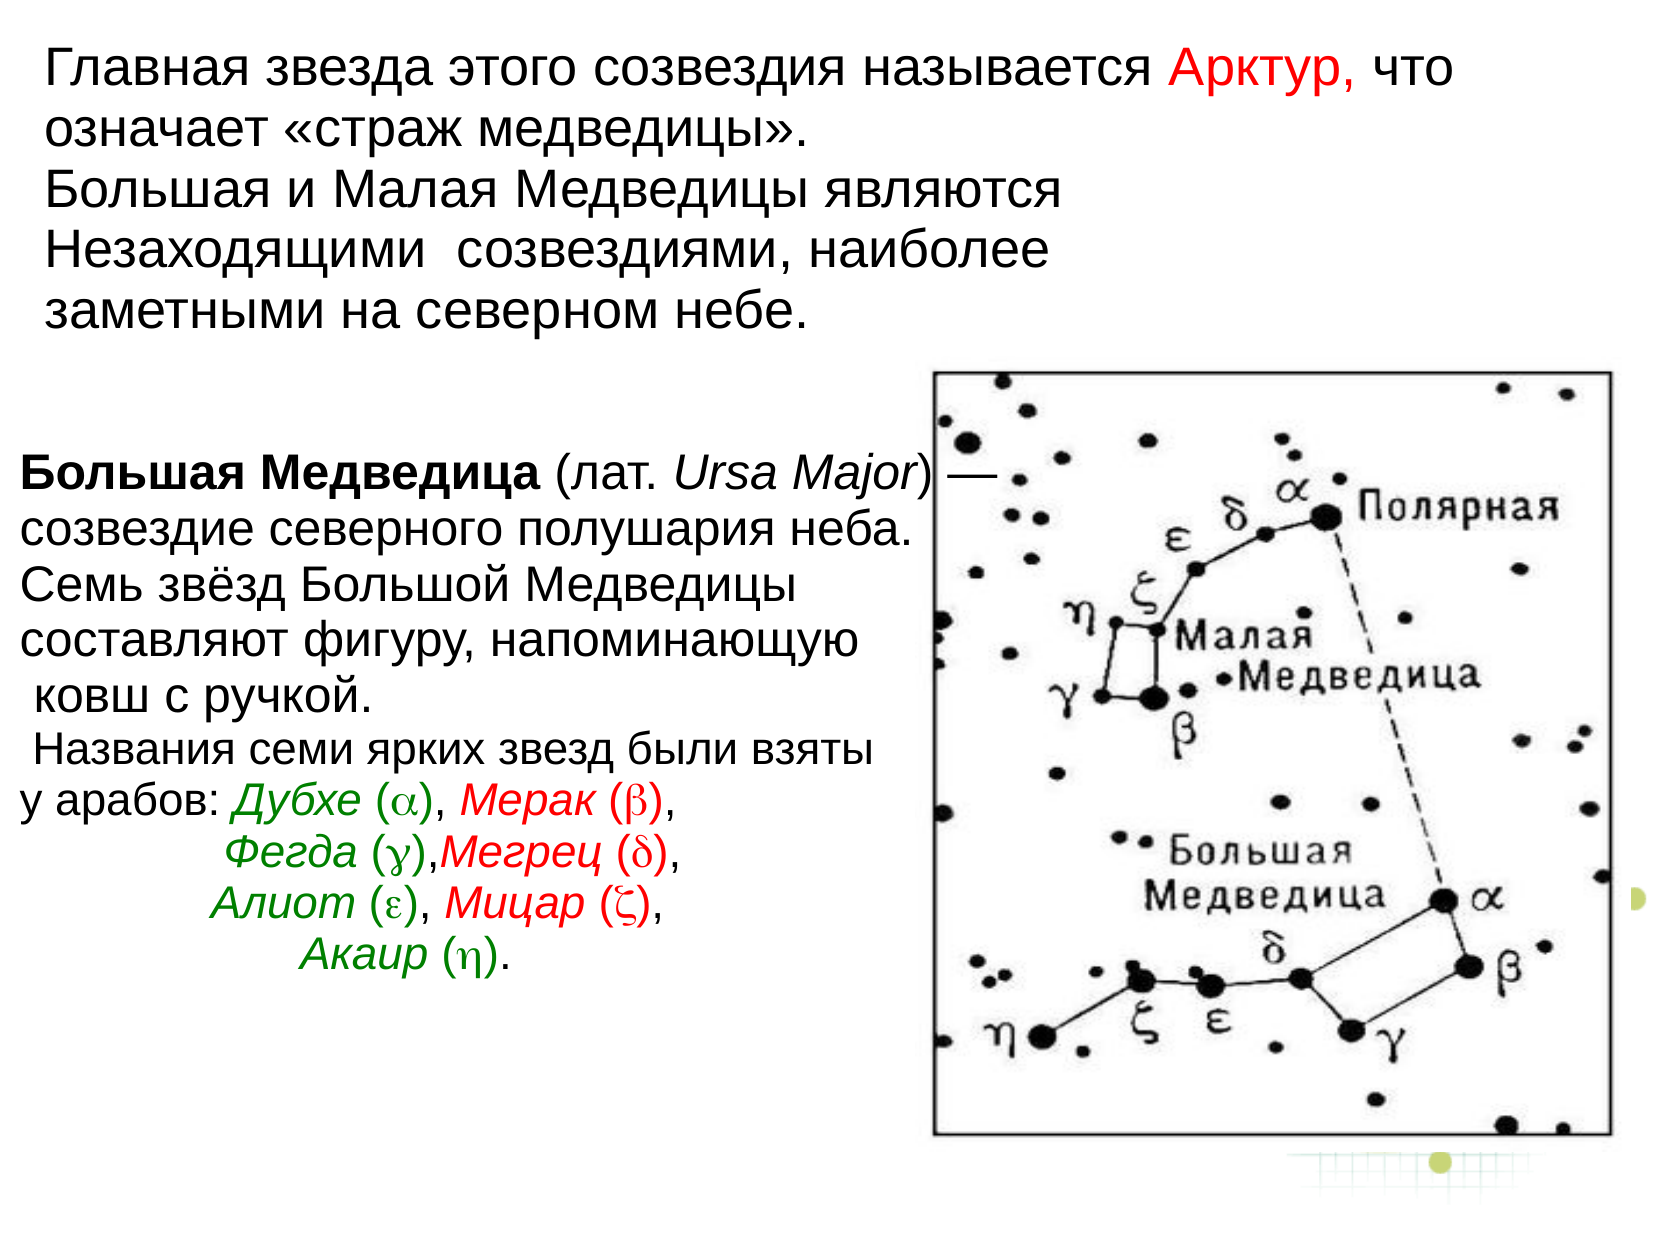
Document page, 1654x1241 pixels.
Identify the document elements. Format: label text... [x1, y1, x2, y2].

text_box Главная звезда этого созвездия называется Арктур, что означает «страж медведицы». Большая и Малая Медведицы являются Незаходящими созвездиями, наиболее заметными на северном небе. [29, 29, 1550, 348]
picture [915, 356, 1654, 1211]
text_box Большая Медведица (лат. Ursa Major) — созвездие северного полушария неба. Семь звёзд Большой Медведицы составляют фигуру, напоминающую ковш с ручкой. Названия семи ярких звезд были взяты у арабов: Дубхе (a), Мерак (β), Фегда (g),Мегрец (d), Алиот (e), Мицар (z), Акаир (h). [4, 436, 1063, 1123]
